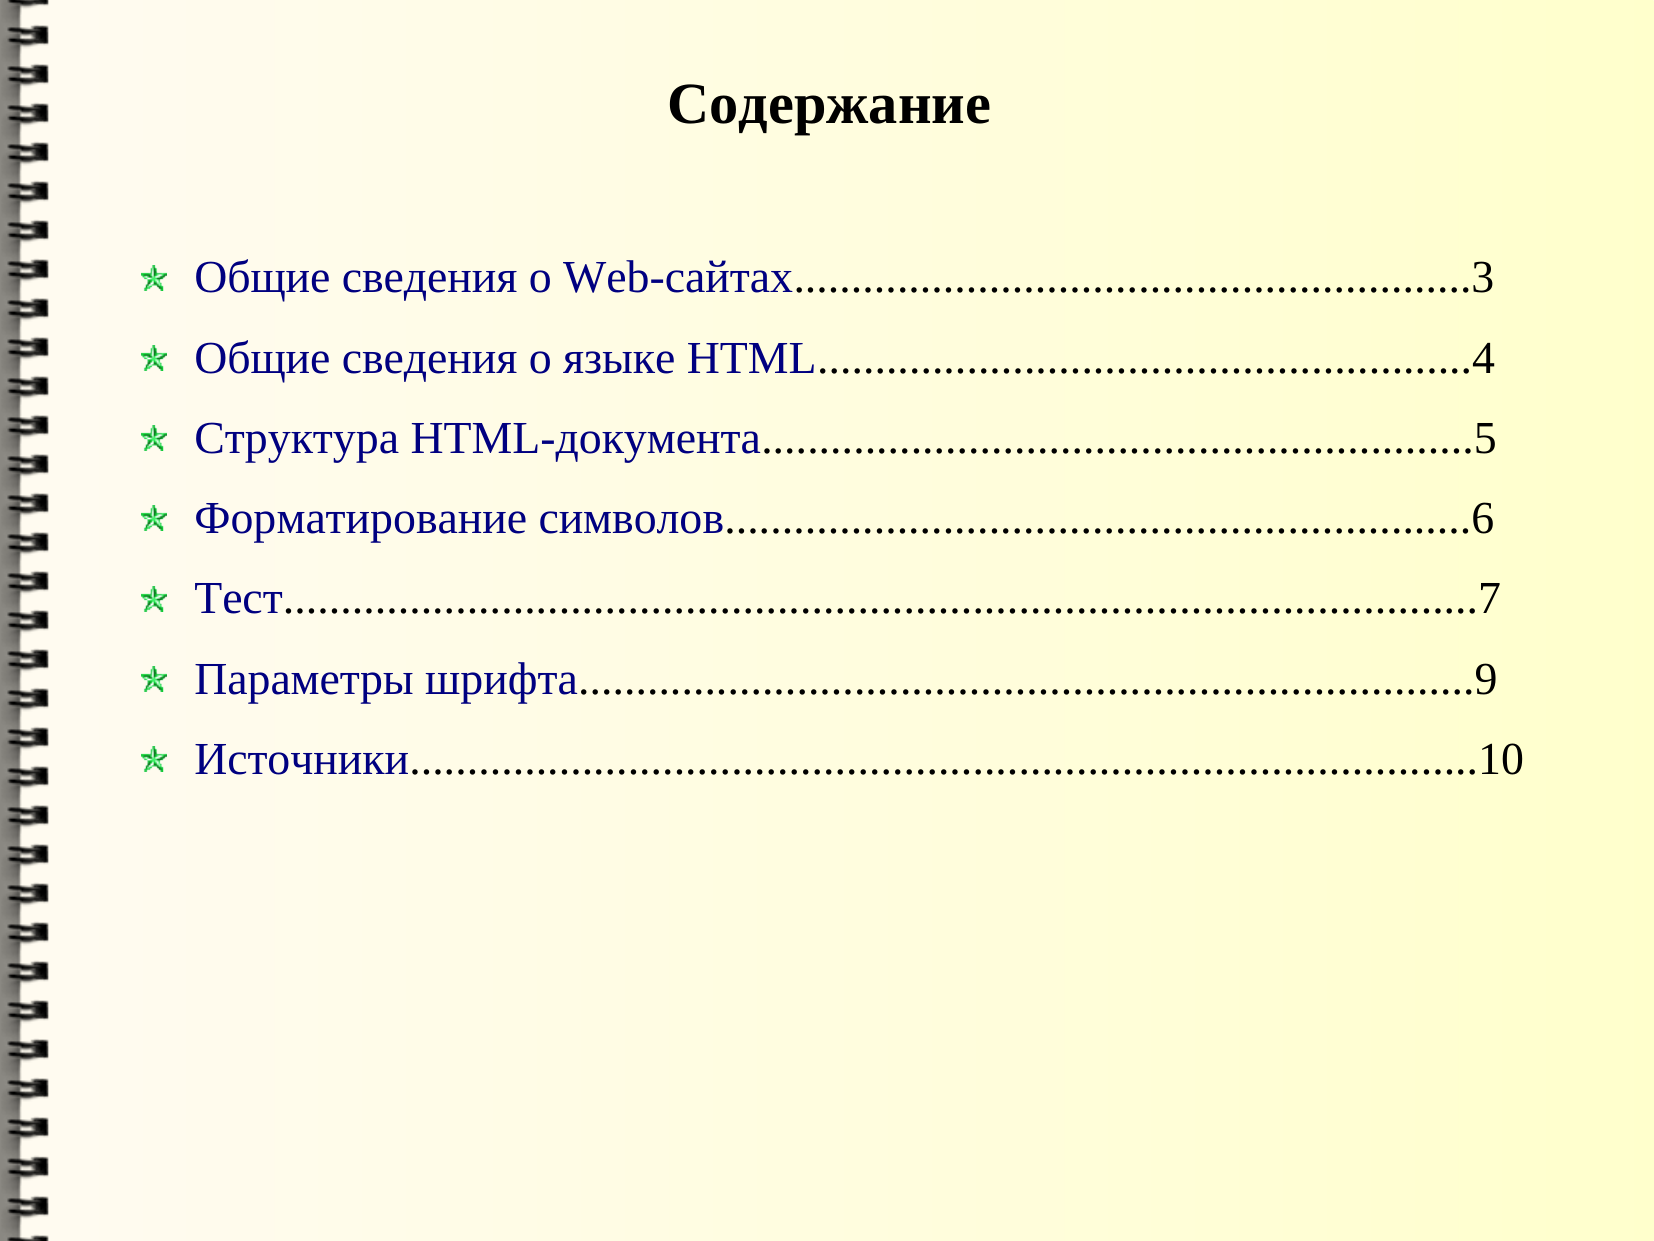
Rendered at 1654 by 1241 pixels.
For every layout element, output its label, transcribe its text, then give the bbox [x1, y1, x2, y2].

list Общие сведения о Web-сайтах...........................................................3 Oбщие сведения о языке HTML.........................................................4 Структура HTML-документа..............................................................5 Форматирование символов.................................................................6 Тест........................................................................................................7 Параметры шрифта..............................................................................9 Источники.............................................................................................10 [123, 252, 1536, 1034]
picture [0, 0, 1654, 1241]
title Содержание [123, 0, 1536, 208]
